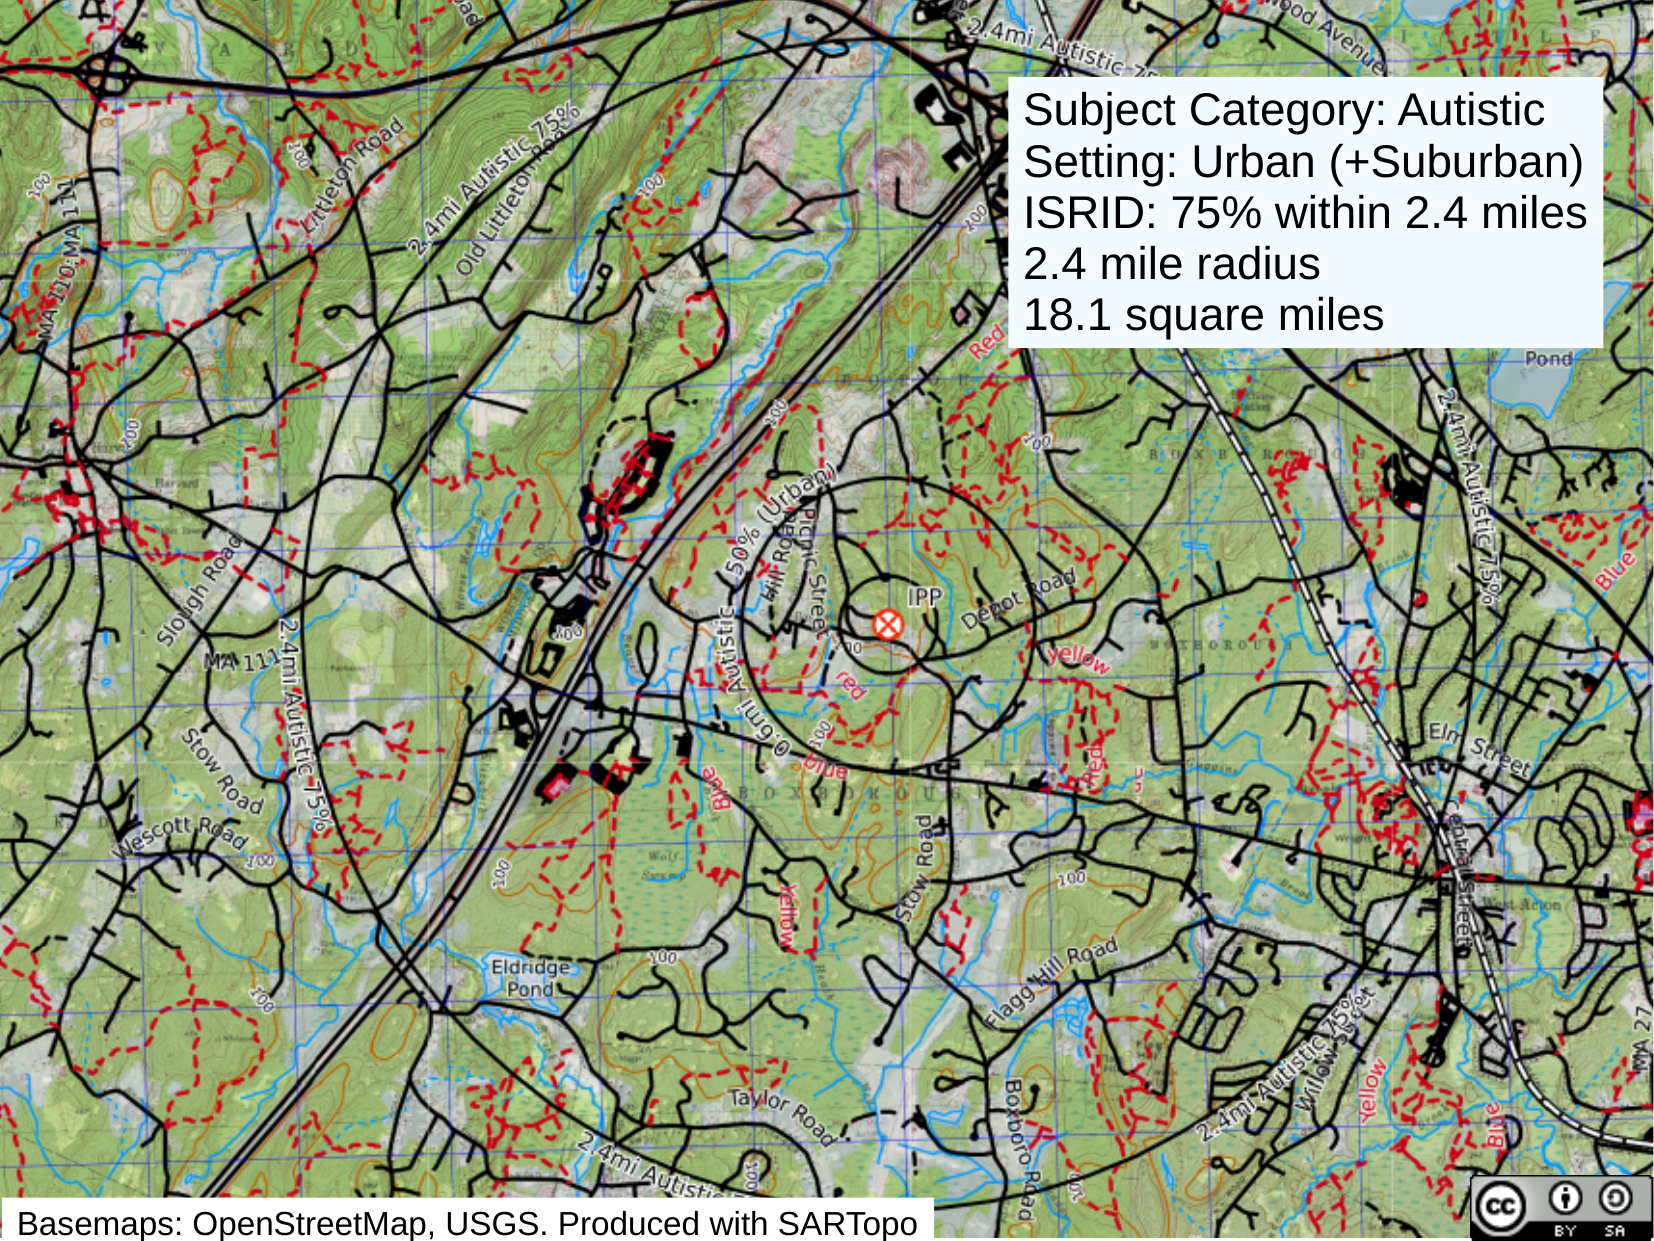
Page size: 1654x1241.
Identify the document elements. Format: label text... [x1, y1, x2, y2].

text_box Basemaps: OpenStreetMap, USGS. Produced with SARTopo [2, 1197, 935, 1241]
text_box Subject Category: Autistic Setting: Urban (+Suburban) ISRID: 75% within 2.4 miles 2.4 mile radius 18.1 square miles [1008, 76, 1604, 349]
picture [0, 0, 1654, 1241]
